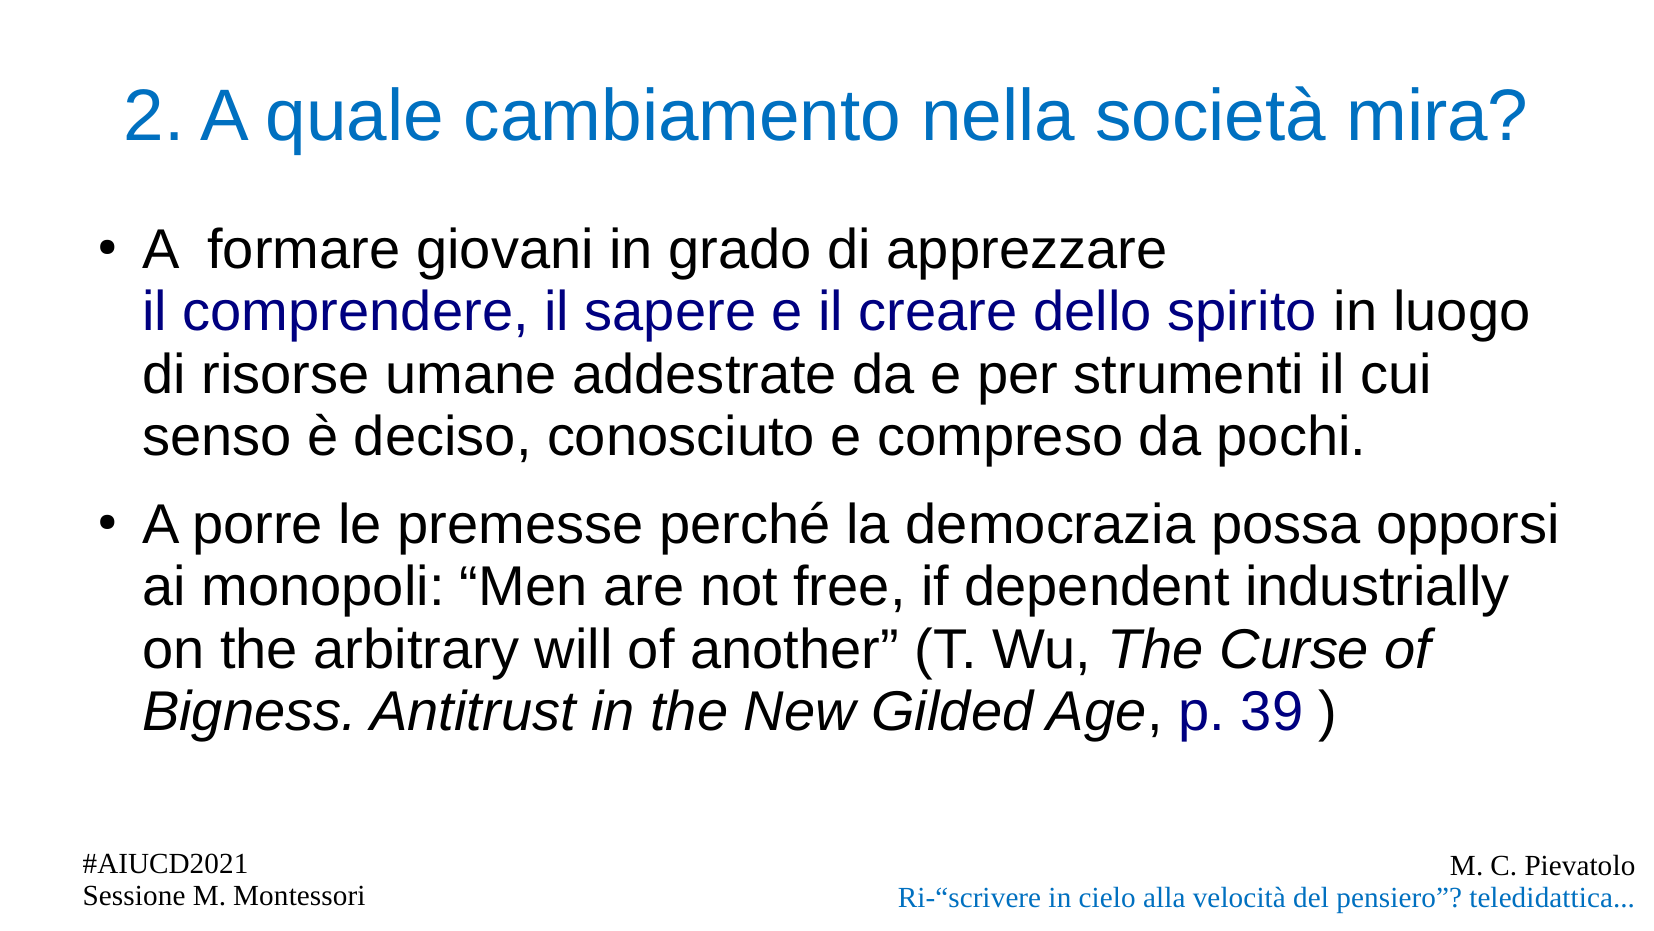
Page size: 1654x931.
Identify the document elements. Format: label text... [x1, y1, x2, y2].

text_box M. C. Pievatolo Ri-“scrivere in cielo alla velocità del pensiero”? teledidattica... [895, 849, 1636, 914]
list A formare giovani in grado di apprezzare il comprendere, il sapere e il creare dello spirito in luogo di risorse umane addestrate da e per strumenti il cui senso è deciso, conosciuto e compreso da pochi. A porre le premesse perché la democrazia possa opporsi ai monopoli: “Men are not free, if dependent industrially on the arbitrary will of another” (T. Wu, The Curse of Bigness. Antitrust in the New Gilded Age, p. 39 ) [82, 217, 1571, 758]
title 2. A quale cambiamento nella società mira? [82, 37, 1571, 193]
